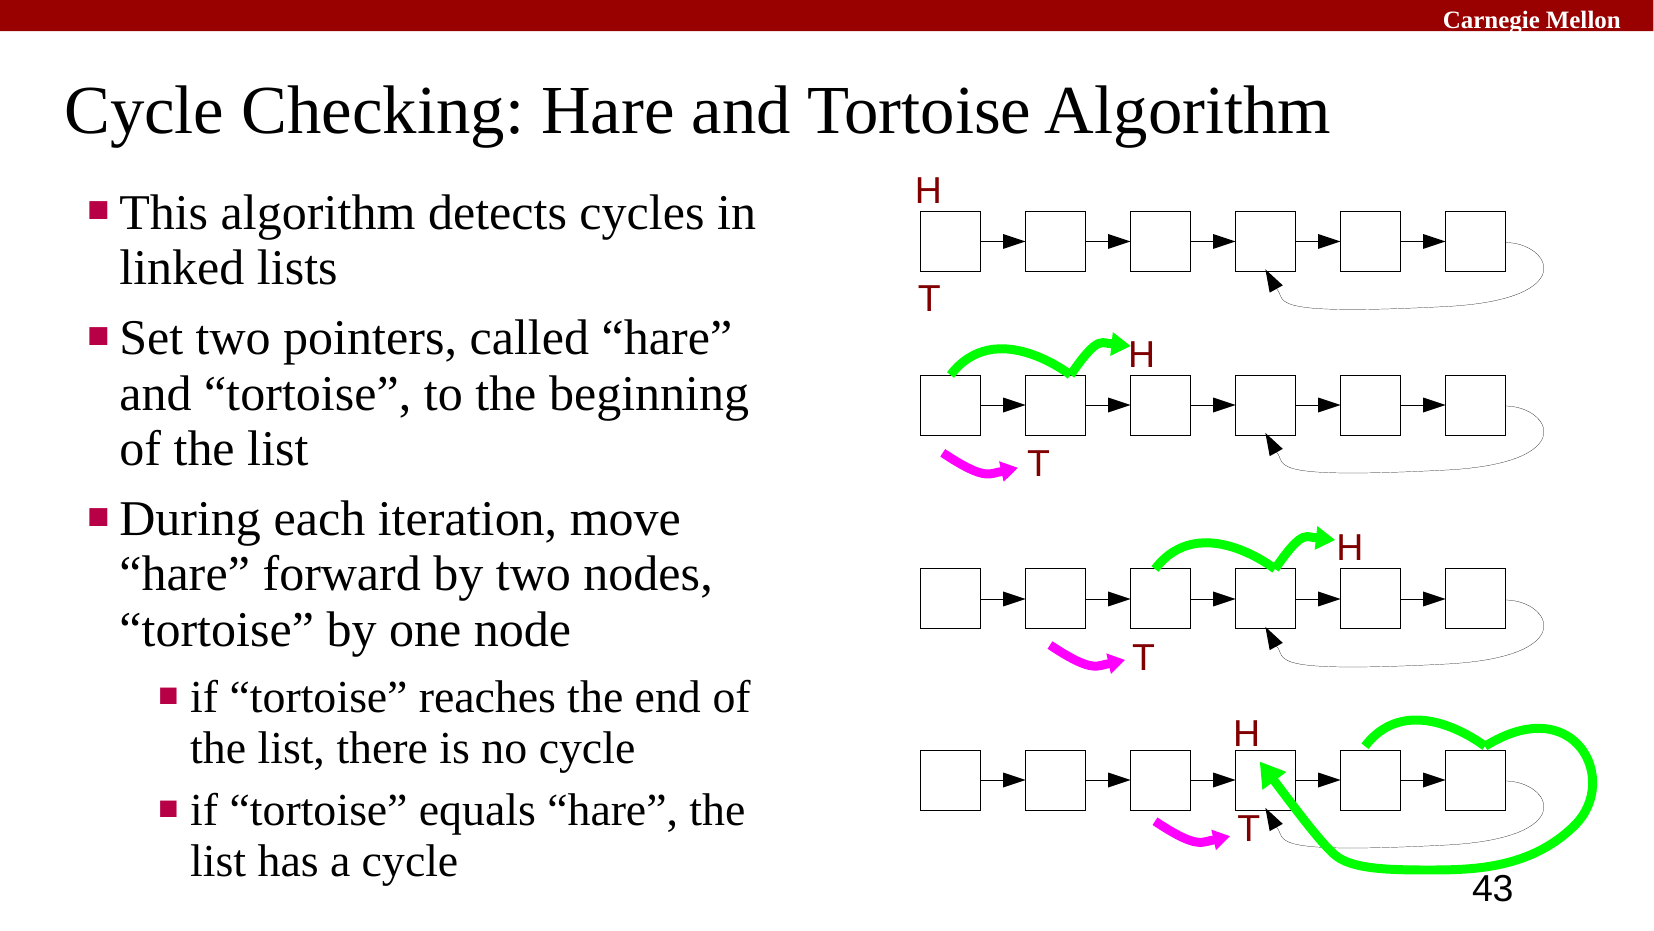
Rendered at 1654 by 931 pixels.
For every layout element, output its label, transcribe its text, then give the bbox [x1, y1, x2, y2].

text_box T [1012, 435, 1066, 492]
text_box T [1222, 799, 1276, 857]
text_box T [1117, 628, 1171, 686]
list This algorithm detects cycles in linked lists Set two pointers, called “hare” and “tortoise”, to the beginning of the list During each iteration, move “hare” forward by two nodes, “tortoise” by one node if “tortoise” reaches the end of the list, there is no cycle if “tortoise” equals “hare”, the list has a cycle [71, 184, 796, 916]
text_box H [900, 162, 957, 220]
text_box T [903, 270, 956, 327]
text_box H [1218, 705, 1276, 762]
text_box H [1321, 519, 1379, 576]
text_box H [1113, 325, 1171, 383]
title Cycle Checking: Hare and Tortoise Algorithm [64, 58, 1576, 163]
